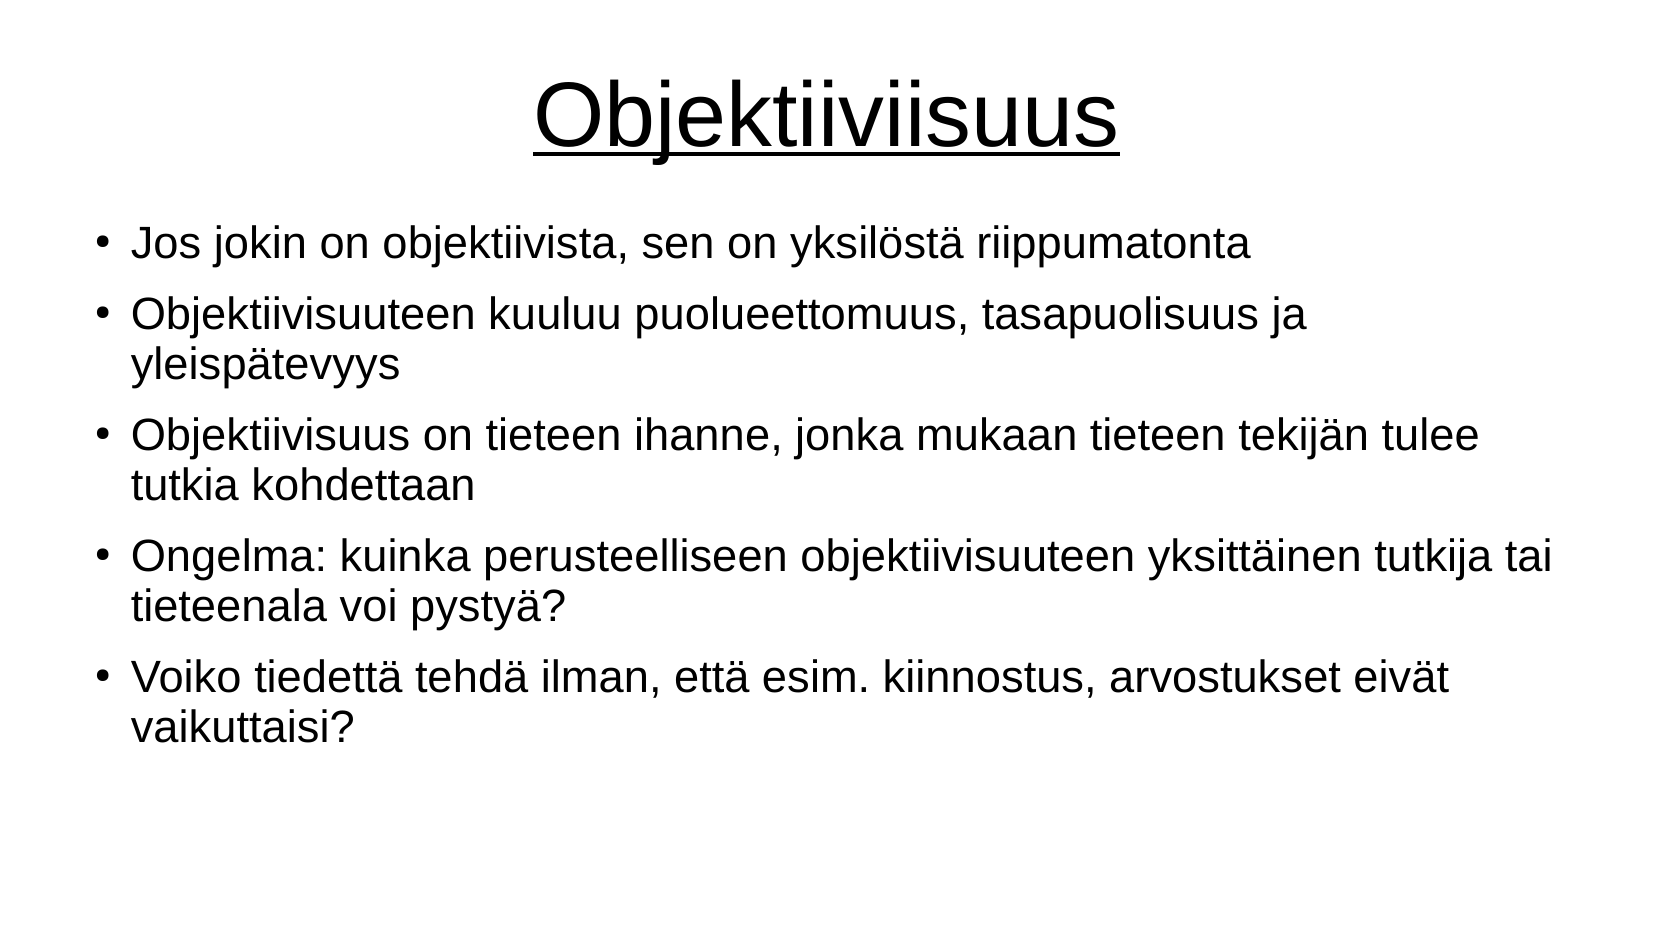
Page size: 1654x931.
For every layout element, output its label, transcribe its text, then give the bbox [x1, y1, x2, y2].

title Objektiiviisuus [82, 37, 1571, 193]
list Jos jokin on objektiivista, sen on yksilöstä riippumatonta Objektiivisuuteen kuuluu puolueettomuus, tasapuolisuus ja yleispätevyys Objektiivisuus on tieteen ihanne, jonka mukaan tieteen tekijän tulee tutkia kohdettaan Ongelma: kuinka perusteelliseen objektiivisuuteen yksittäinen tutkija tai tieteenala voi pystyä? Voiko tiedettä tehdä ilman, että esim. kiinnostus, arvostukset eivät vaikuttaisi? [82, 217, 1571, 758]
